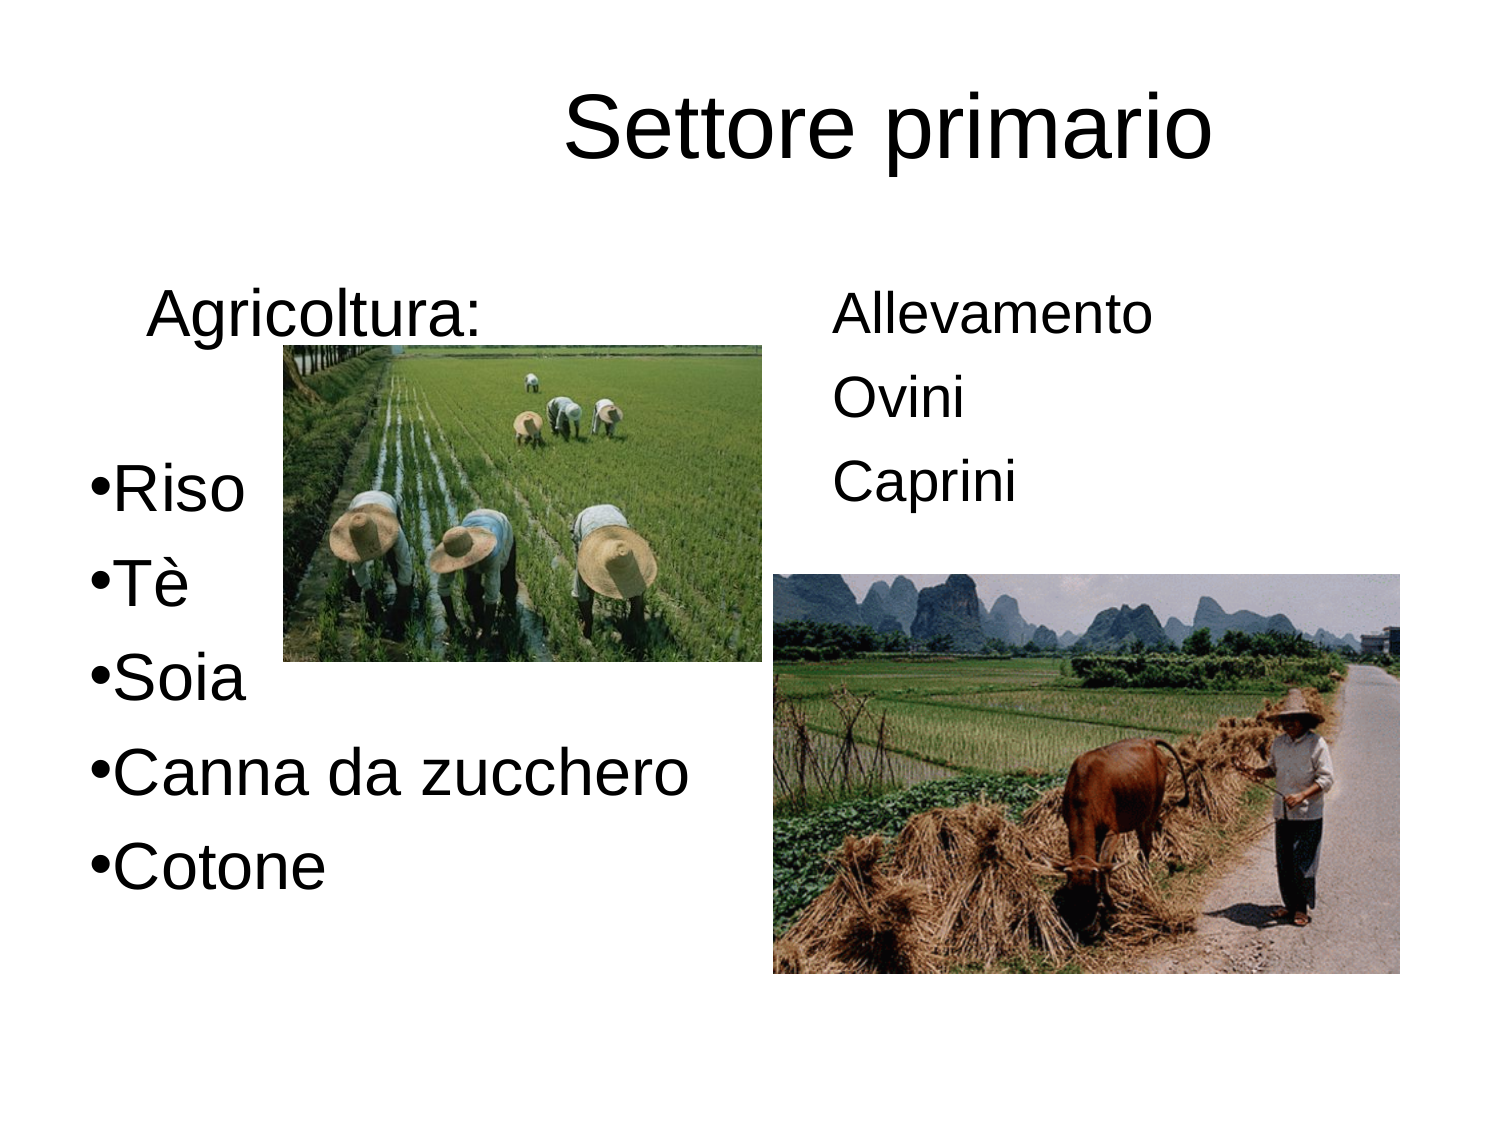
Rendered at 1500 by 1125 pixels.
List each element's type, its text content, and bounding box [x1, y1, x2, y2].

picture [773, 574, 1400, 974]
picture [283, 345, 762, 662]
list Allevamento Ovini Caprini [761, 267, 1425, 1010]
title Settore primario [76, 47, 1402, 197]
list Agricoltura: Riso Tè Soia Canna da zucchero Cotone [74, 262, 738, 1005]
